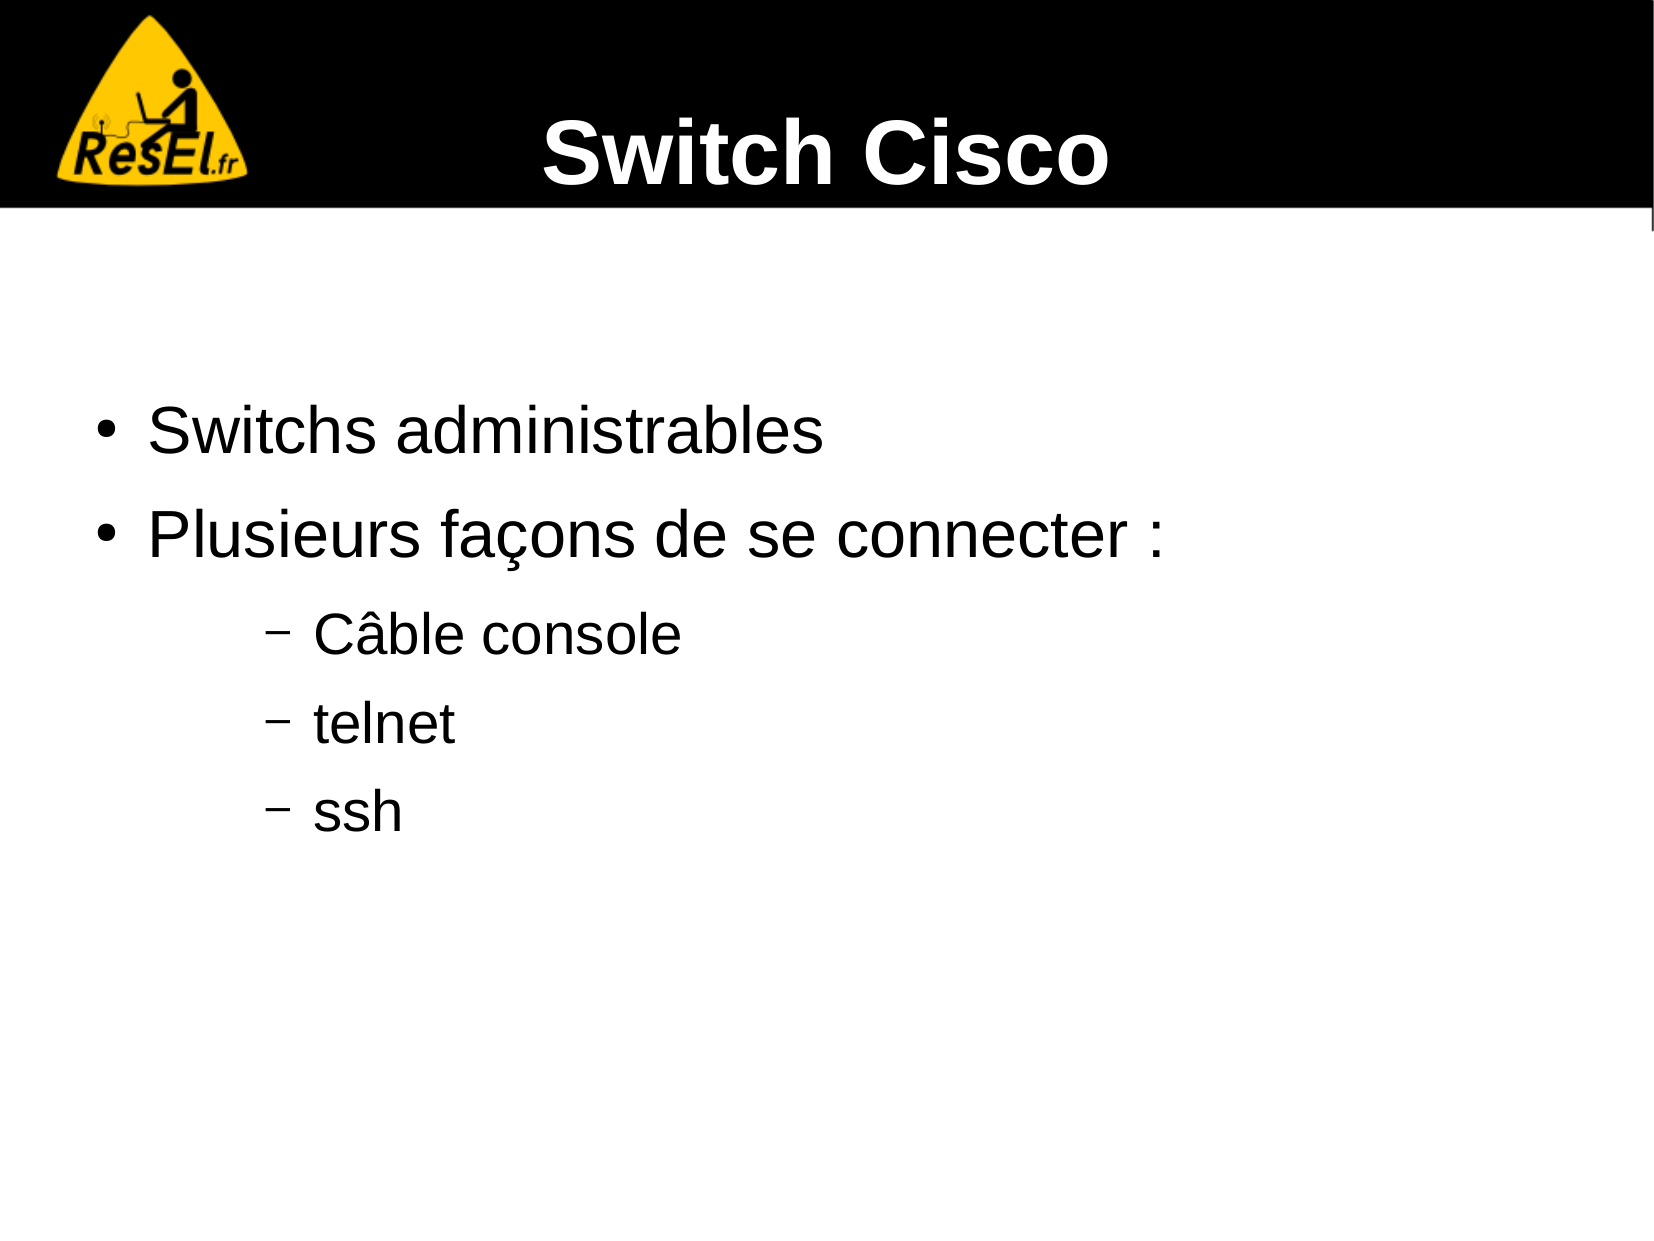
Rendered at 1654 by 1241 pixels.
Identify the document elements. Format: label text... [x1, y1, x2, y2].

picture [0, 0, 1654, 1241]
title Switch Cisco [82, 49, 1571, 257]
list Switchs administrables Plusieurs façons de se connecter : Câble console telnet ssh [76, 288, 1565, 1093]
